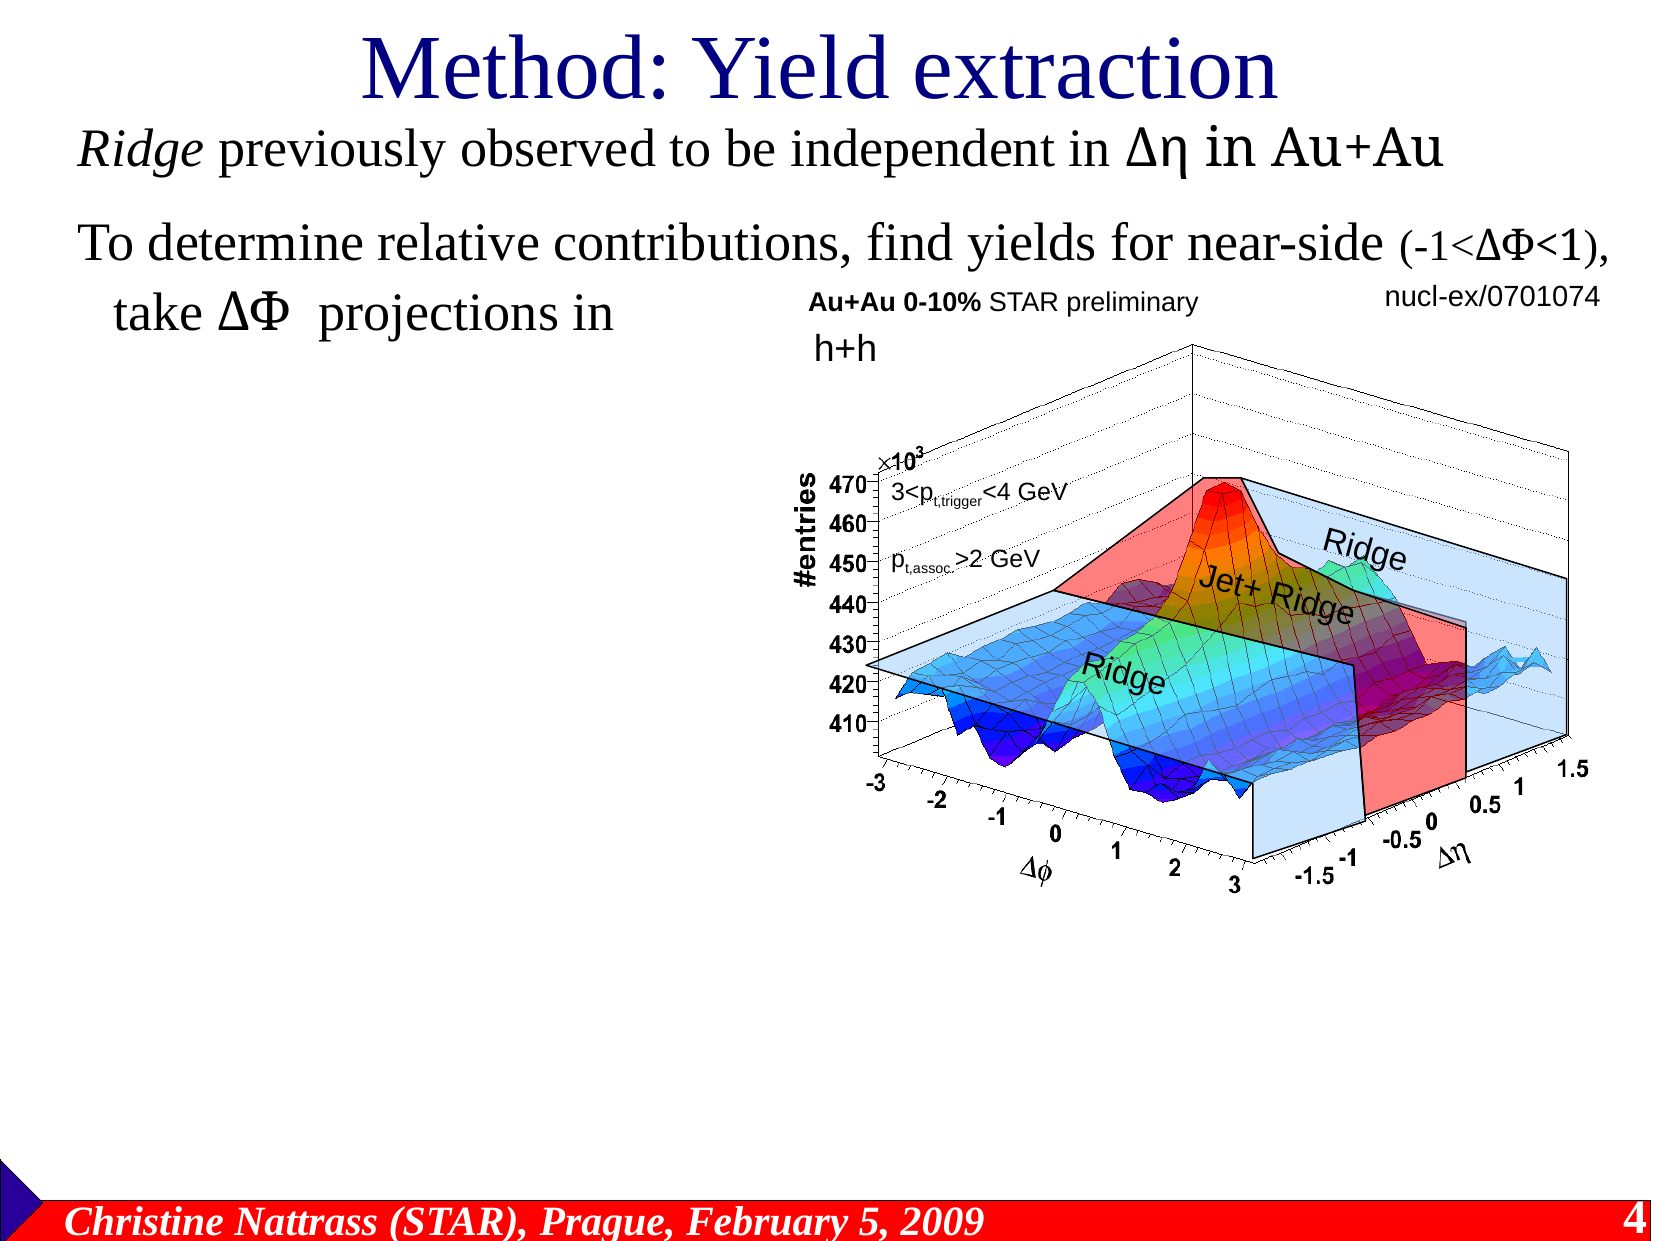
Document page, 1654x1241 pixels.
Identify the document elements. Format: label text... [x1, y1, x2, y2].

text_box [866, 477, 1567, 859]
text_box 4 [1549, 1183, 1654, 1241]
list Ridge previously observed to be independent in Δη in Au+Au To determine relative contributions, find yields for near-side (-1<ΔΦ<1), take ΔΦprojections in [43, 108, 1654, 1133]
text_box nucl-ex/0701074 [1369, 275, 1654, 336]
text_box Jet+ Ridge [1161, 549, 1455, 733]
text_box 3<pt,trigger<4 GeV pt,assoc.>2 GeV [876, 469, 1117, 585]
picture [792, 279, 1654, 928]
text_box Ridge [1295, 513, 1461, 625]
text_box Au+Au 0-10% STAR preliminary [793, 278, 1214, 326]
text_box Ridge [1054, 637, 1219, 749]
title Method: Yield extraction [76, 0, 1565, 135]
text_box h+h [799, 324, 912, 414]
